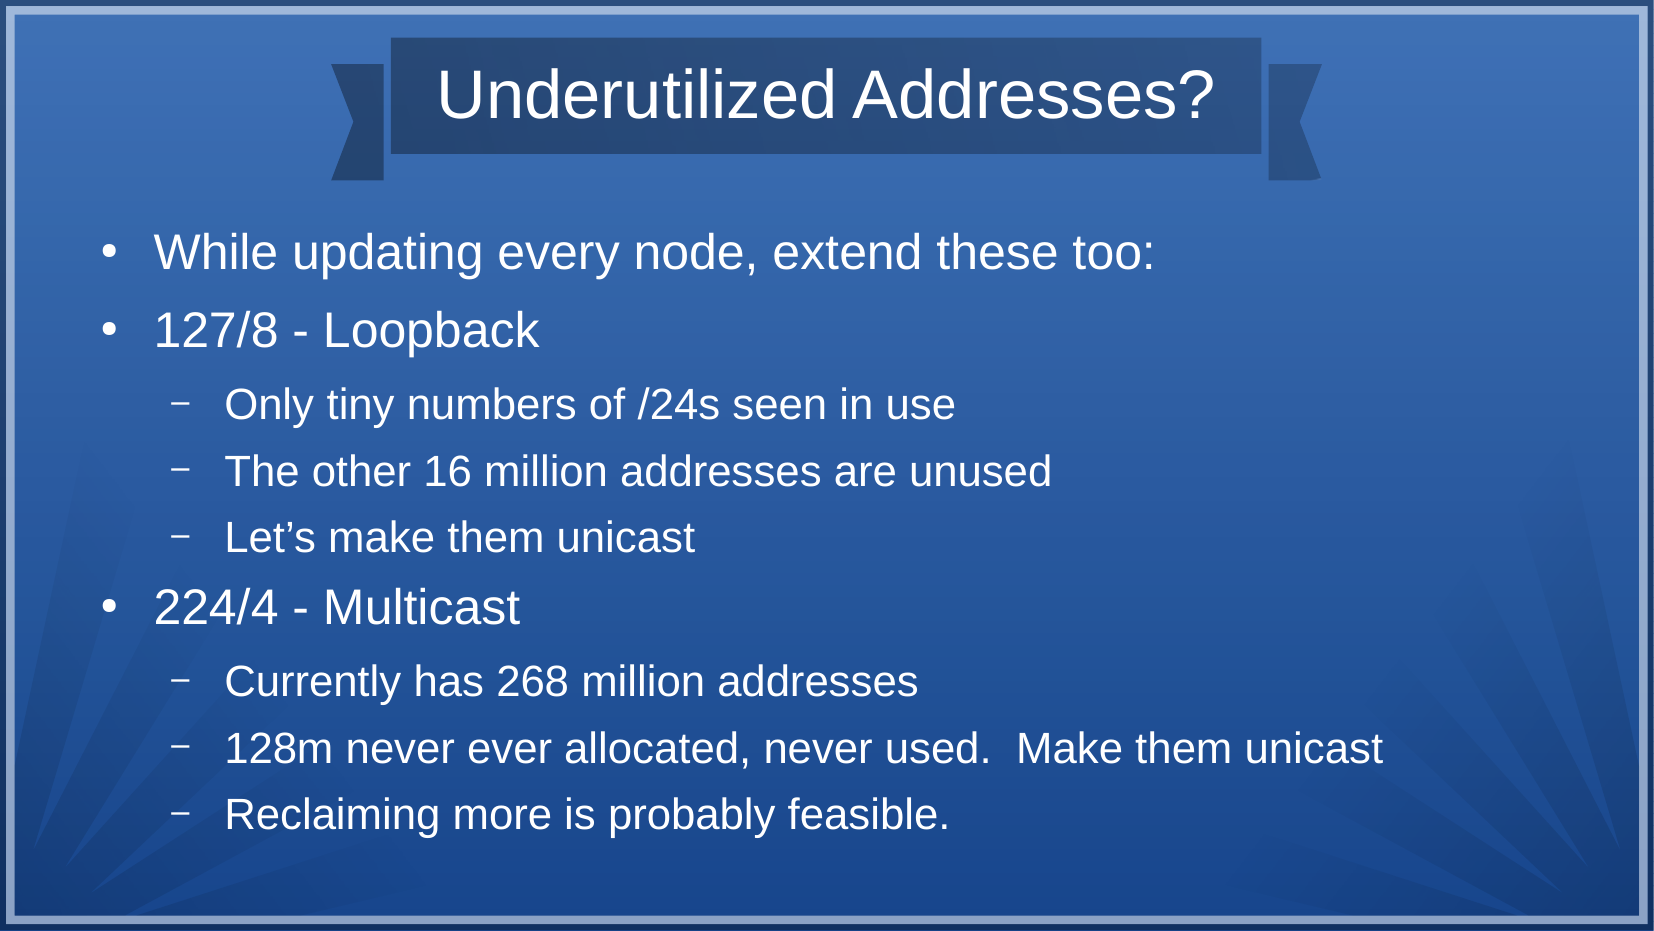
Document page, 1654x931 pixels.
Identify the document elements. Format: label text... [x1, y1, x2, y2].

title Underutilized Addresses? [389, 35, 1264, 154]
list While updating every node, extend these too: 127/8 - Loopback Only tiny numbers of /24s seen in use The other 16 million addresses are unused Let’s make them unicast 224/4 - Multicast Currently has 268 million addresses 128m never ever allocated, never used. Make them unicast Reclaiming more is probably feasible. [82, 224, 1571, 848]
